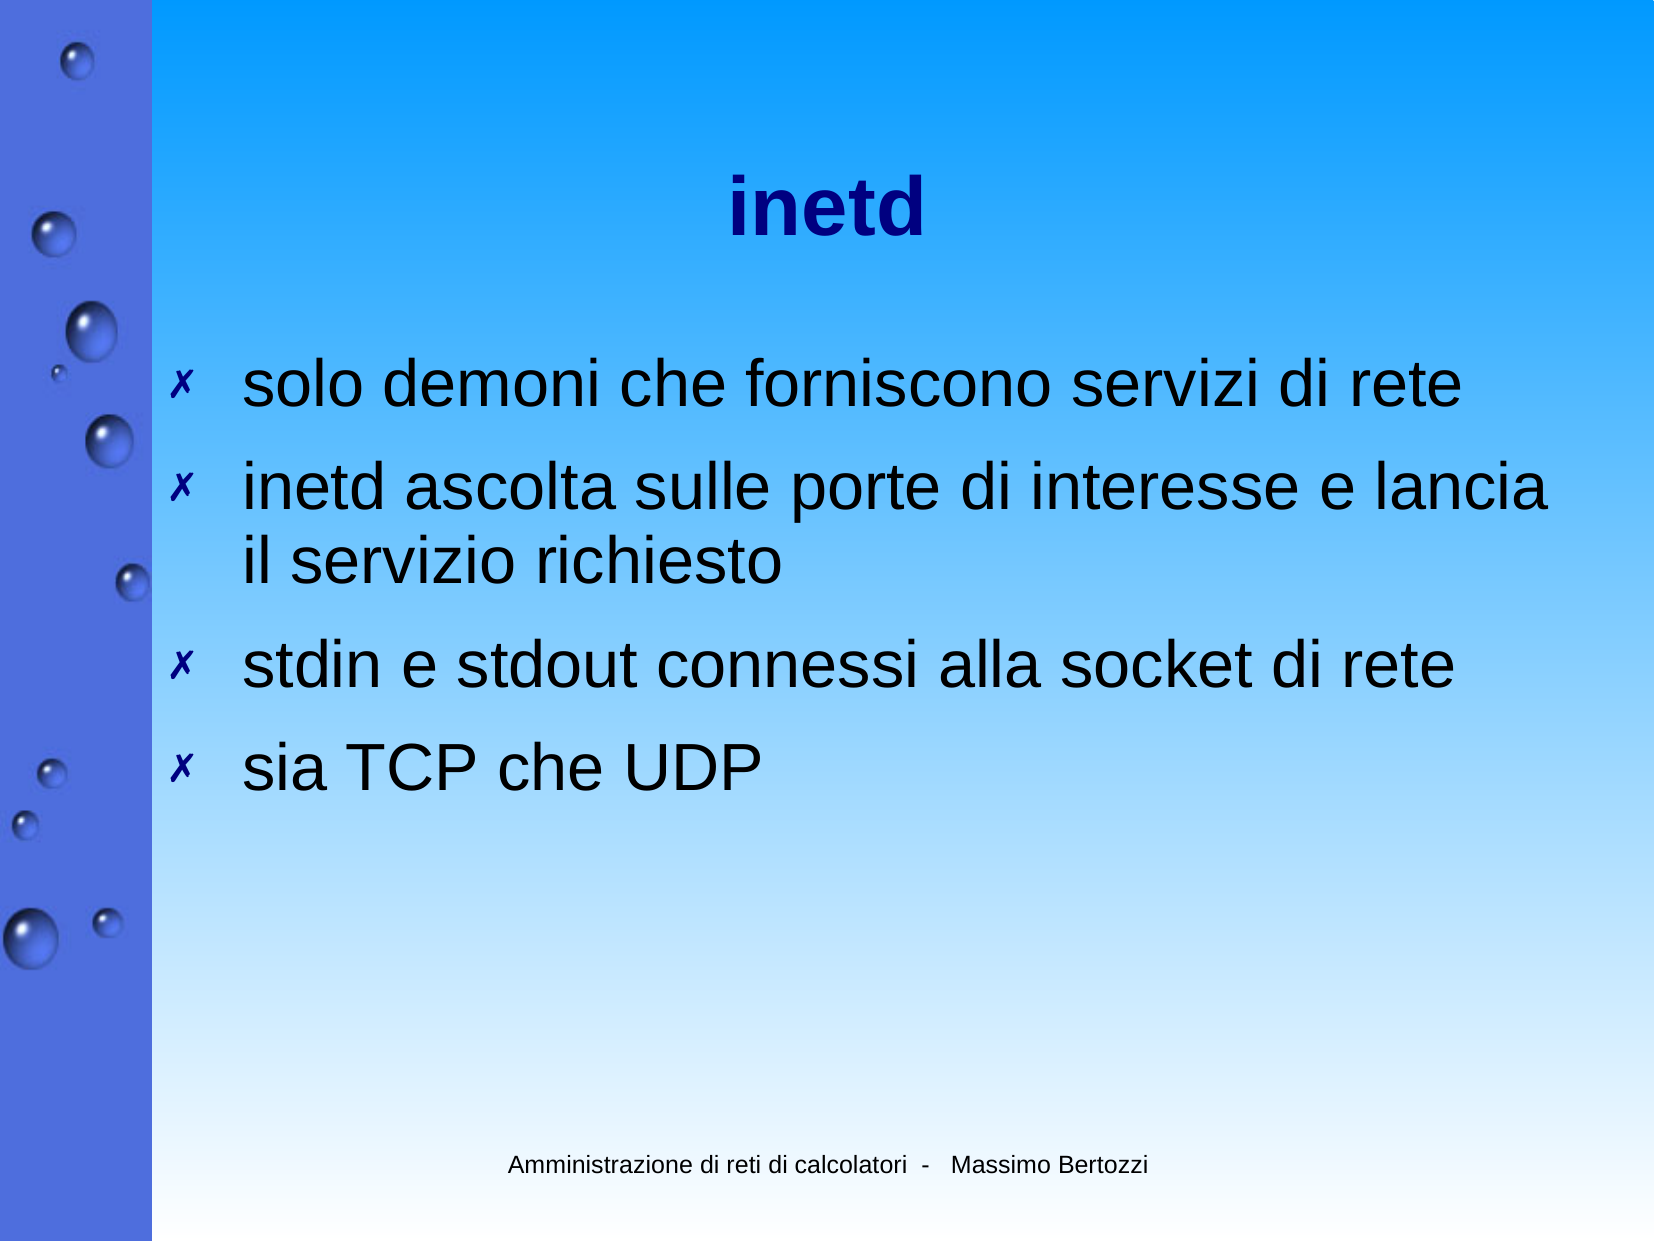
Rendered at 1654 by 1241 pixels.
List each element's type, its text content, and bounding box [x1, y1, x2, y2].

list solo demoni che forniscono servizi di rete inetd ascolta sulle porte di interesse e lancia il servizio richiesto stdin e stdout connessi alla socket di rete sia TCP che UDP [159, 346, 1572, 1128]
picture [0, 0, 152, 1241]
title inetd [121, 102, 1534, 311]
